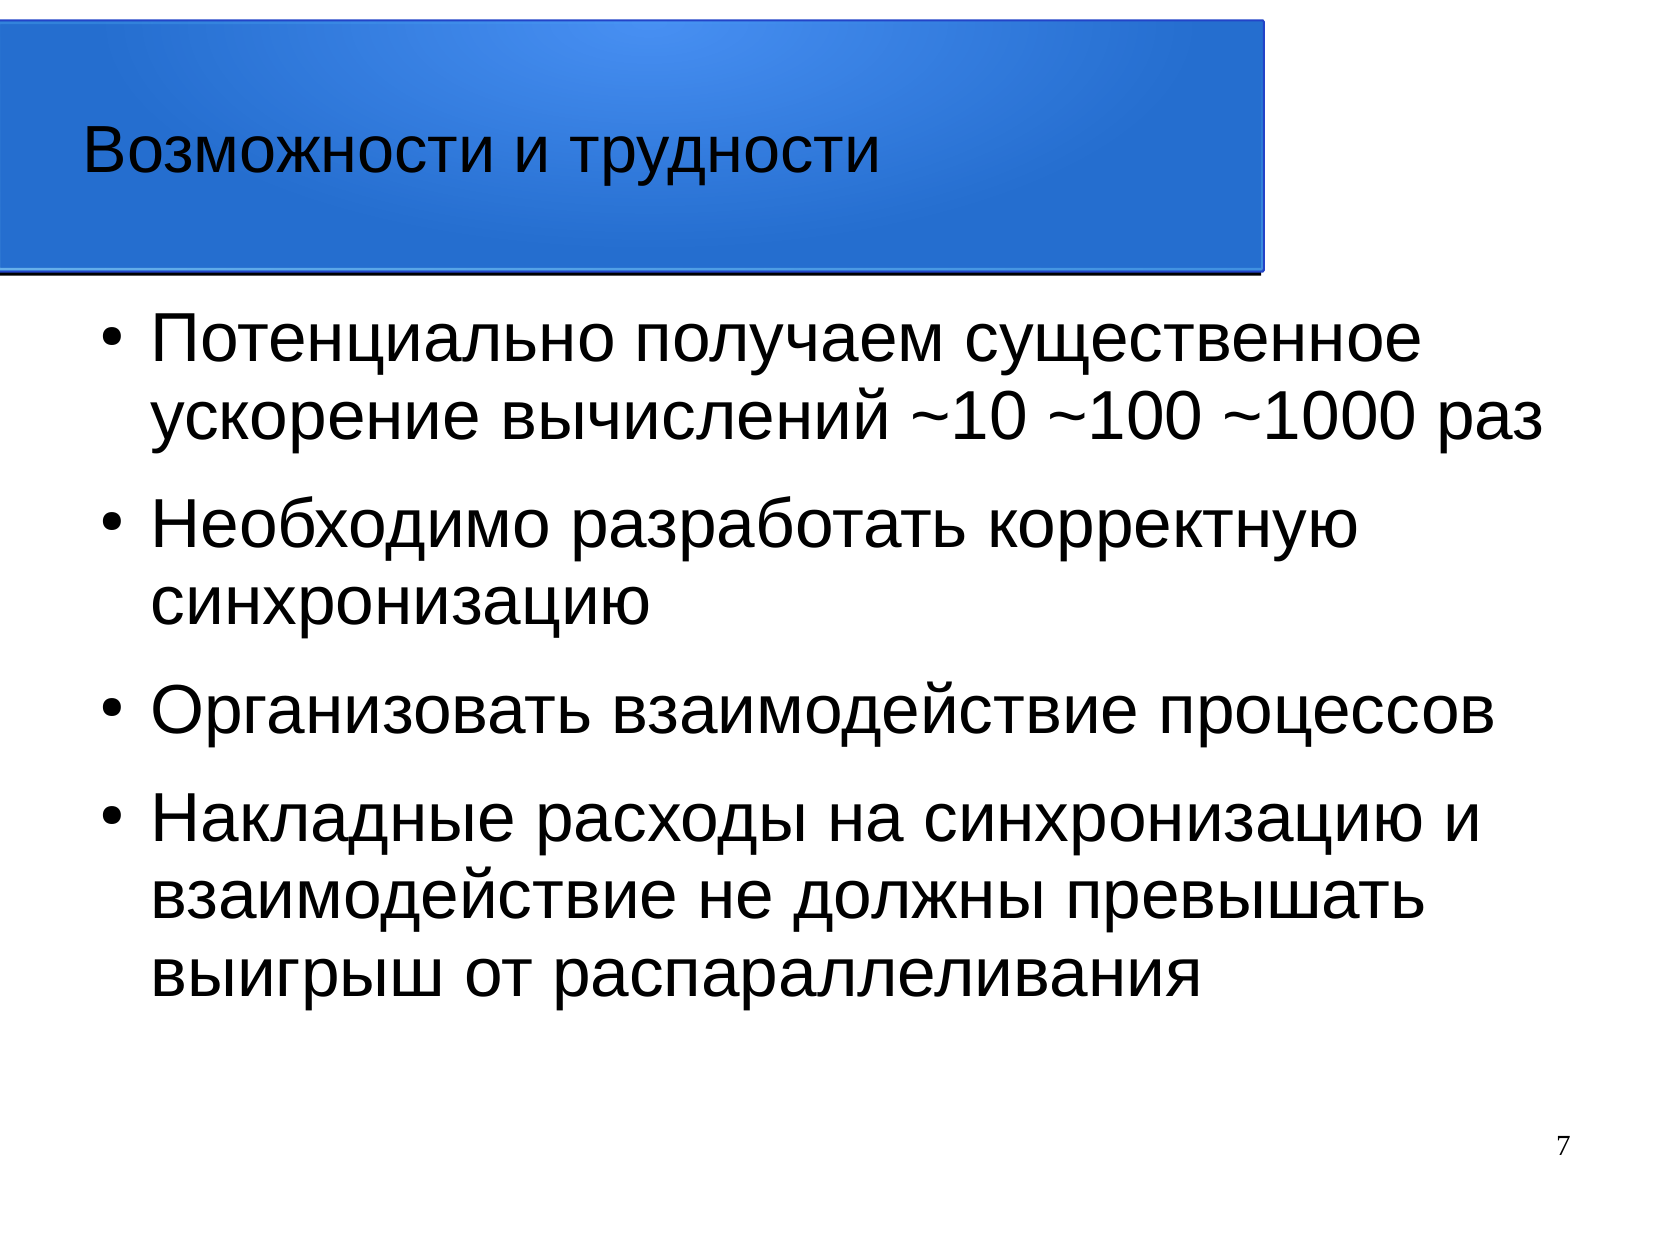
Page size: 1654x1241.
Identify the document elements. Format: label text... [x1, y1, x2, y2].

title Возможности и трудности [82, 47, 1235, 252]
list Потенциально получаем существенное ускорение вычислений ~10 ~100 ~1000 раз Необходимо разработать корректную синхронизацию Организовать взаимодействие процессов Накладные расходы на синхронизацию и взаимодействие не должны превышать выигрыш от распараллеливания [82, 299, 1571, 1019]
